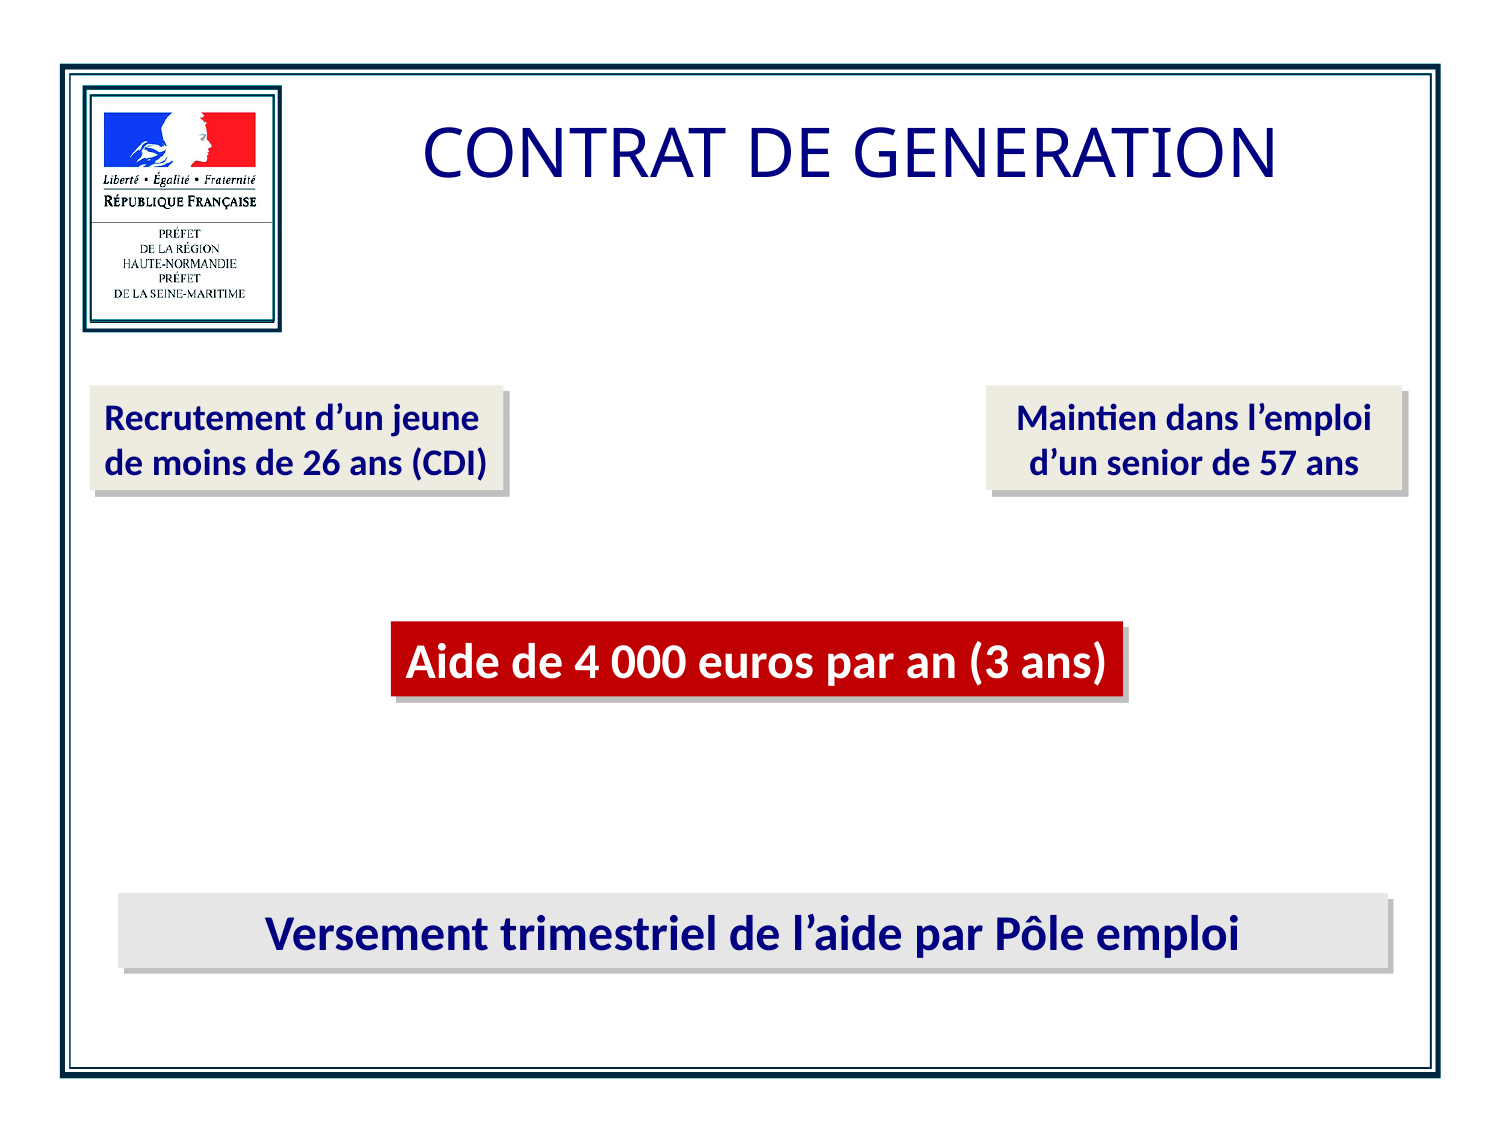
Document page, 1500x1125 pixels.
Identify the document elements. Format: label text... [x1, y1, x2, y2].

text_box Recrutement d’un jeune de moins de 26 ans (CDI) [89, 385, 504, 491]
text_box CONTRAT DE GENERATION [277, 101, 1424, 200]
picture [0, 0, 1500, 1125]
text_box Versement trimestriel de l’aide par Pôle emploi [118, 893, 1388, 969]
text_box Maintien dans l’emploi d’un senior de 57 ans [986, 385, 1403, 491]
text_box Aide de 4 000 euros par an (3 ans) [390, 621, 1123, 697]
